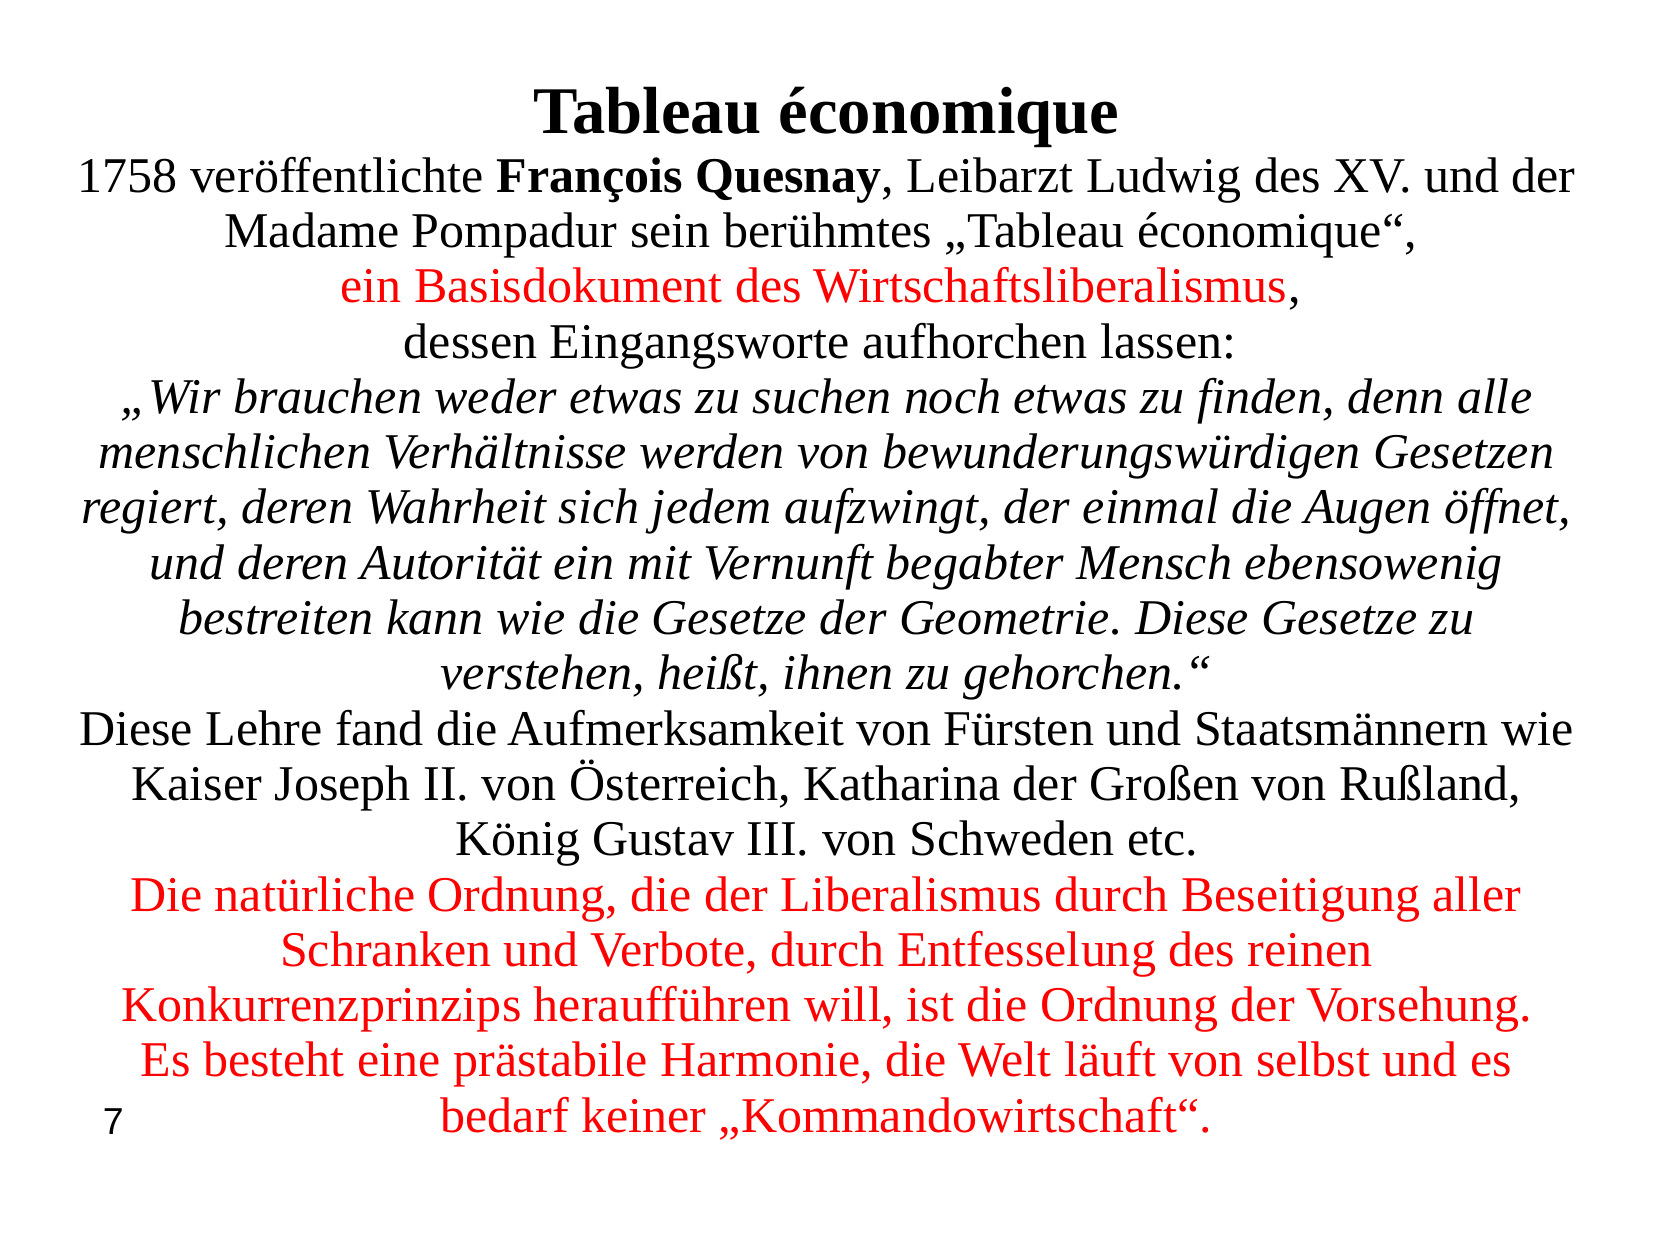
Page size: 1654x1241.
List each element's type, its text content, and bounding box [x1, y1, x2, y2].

text_box Tableau économique 1758 veröffentlichte François Quesnay, Leibarzt Ludwig des XV. und der Madame Pompadur sein berühmtes „Tableau économique“, ein Basisdokument des Wirtschaftsliberalismus, dessen Eingangsworte aufhorchen lassen: „Wir brauchen weder etwas zu suchen noch etwas zu finden, denn alle menschlichen Verhältnisse werden von bewunderungswürdigen Gesetzen regiert, deren Wahrheit sich jedem aufzwingt, der einmal die Augen öffnet, und deren Autorität ein mit Vernunft begabter Mensch ebensowenig bestreiten kann wie die Gesetze der Geometrie. Diese Gesetze zu verstehen, heißt, ihnen zu gehorchen.“ Diese Lehre fand die Aufmerksamkeit von Fürsten und Staatsmännern wie Kaiser Joseph II. von Österreich, Katharina der Großen von Rußland, König Gustav III. von Schweden etc. Die natürliche Ordnung, die der Liberalismus durch Beseitigung aller Schranken und Verbote, durch Entfesselung des reinen Konkurrenzprinzips heraufführen will, ist die Ordnung der Vorsehung. Es besteht eine prästabile Harmonie, die Welt läuft von selbst und es bedarf keiner „Kommandowirtschaft“. [59, 66, 1595, 1151]
text_box <Nummer> [88, 1093, 306, 1164]
